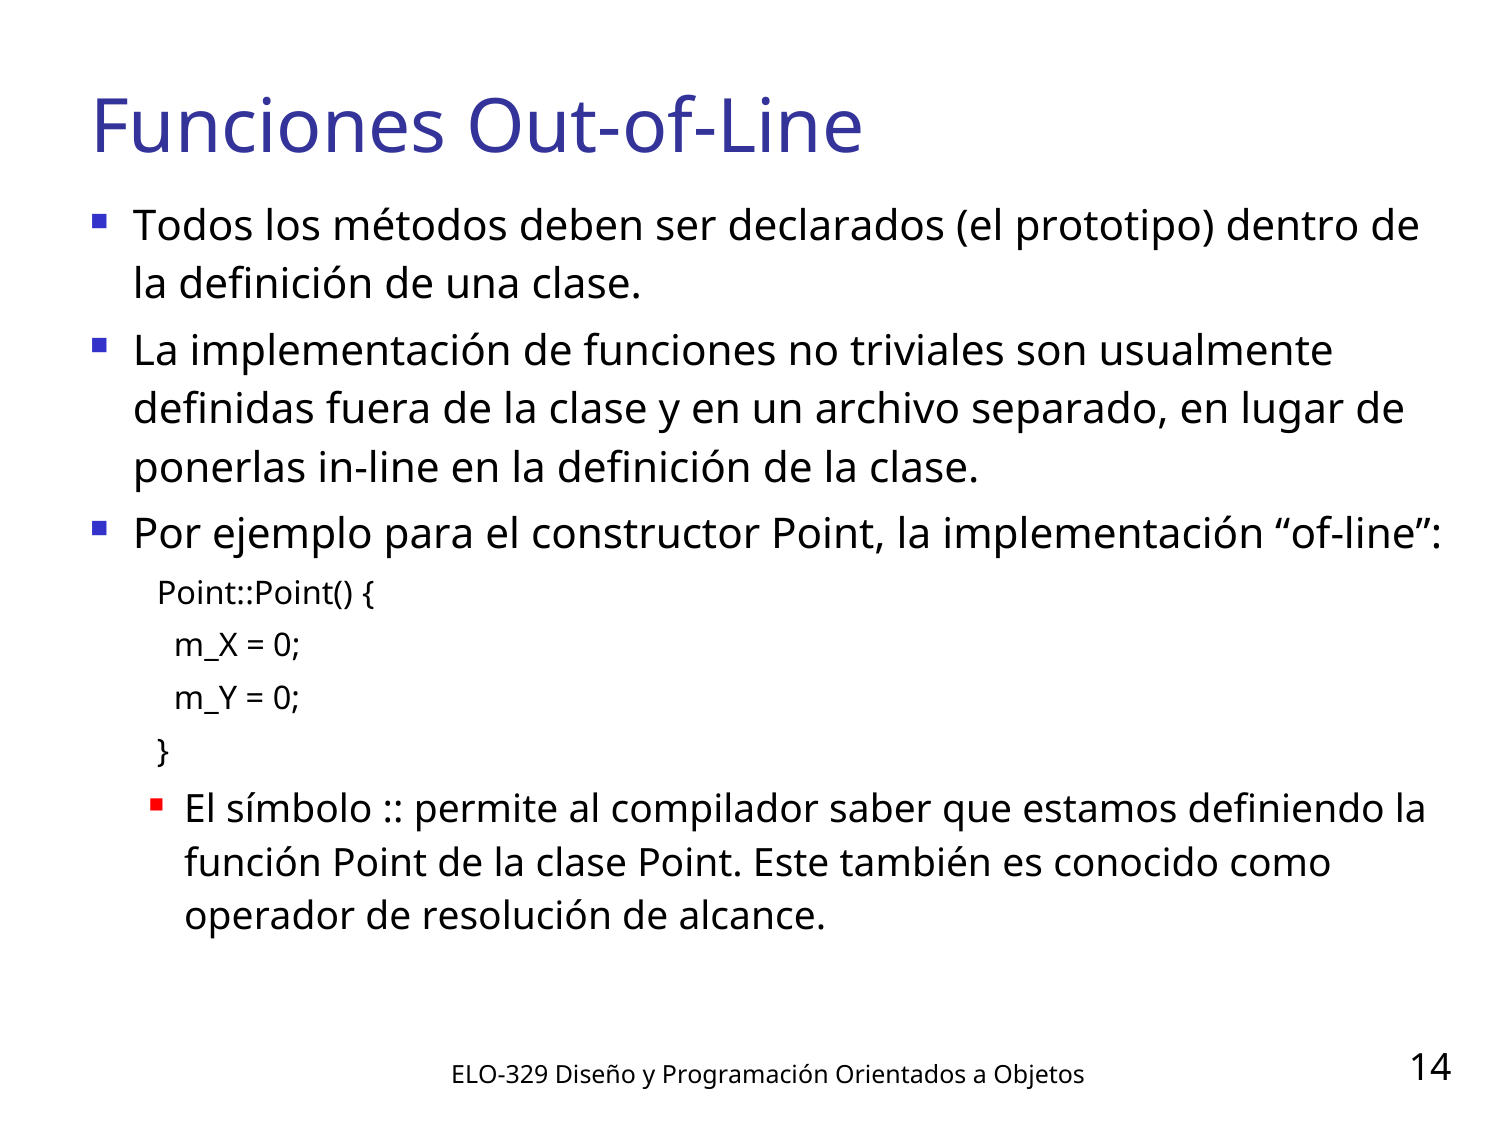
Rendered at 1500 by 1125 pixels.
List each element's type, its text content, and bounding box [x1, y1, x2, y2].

title Funciones Out-of-Line [75, 4, 1500, 183]
list Todos los métodos deben ser declarados (el prototipo) dentro de la definición de una clase. La implementación de funciones no triviales son usualmente definidas fuera de la clase y en un archivo separado, en lugar de ponerlas in-line en la definición de la clase. Por ejemplo para el constructor Point, la implementación “of-line”: Point::Point()‏ { m_X = 0; m_Y = 0; } El símbolo :: permite al compilador saber que estamos definiendo la función Point de la clase Point. Este también es conocido como operador de resolución de alcance. [75, 187, 1462, 993]
